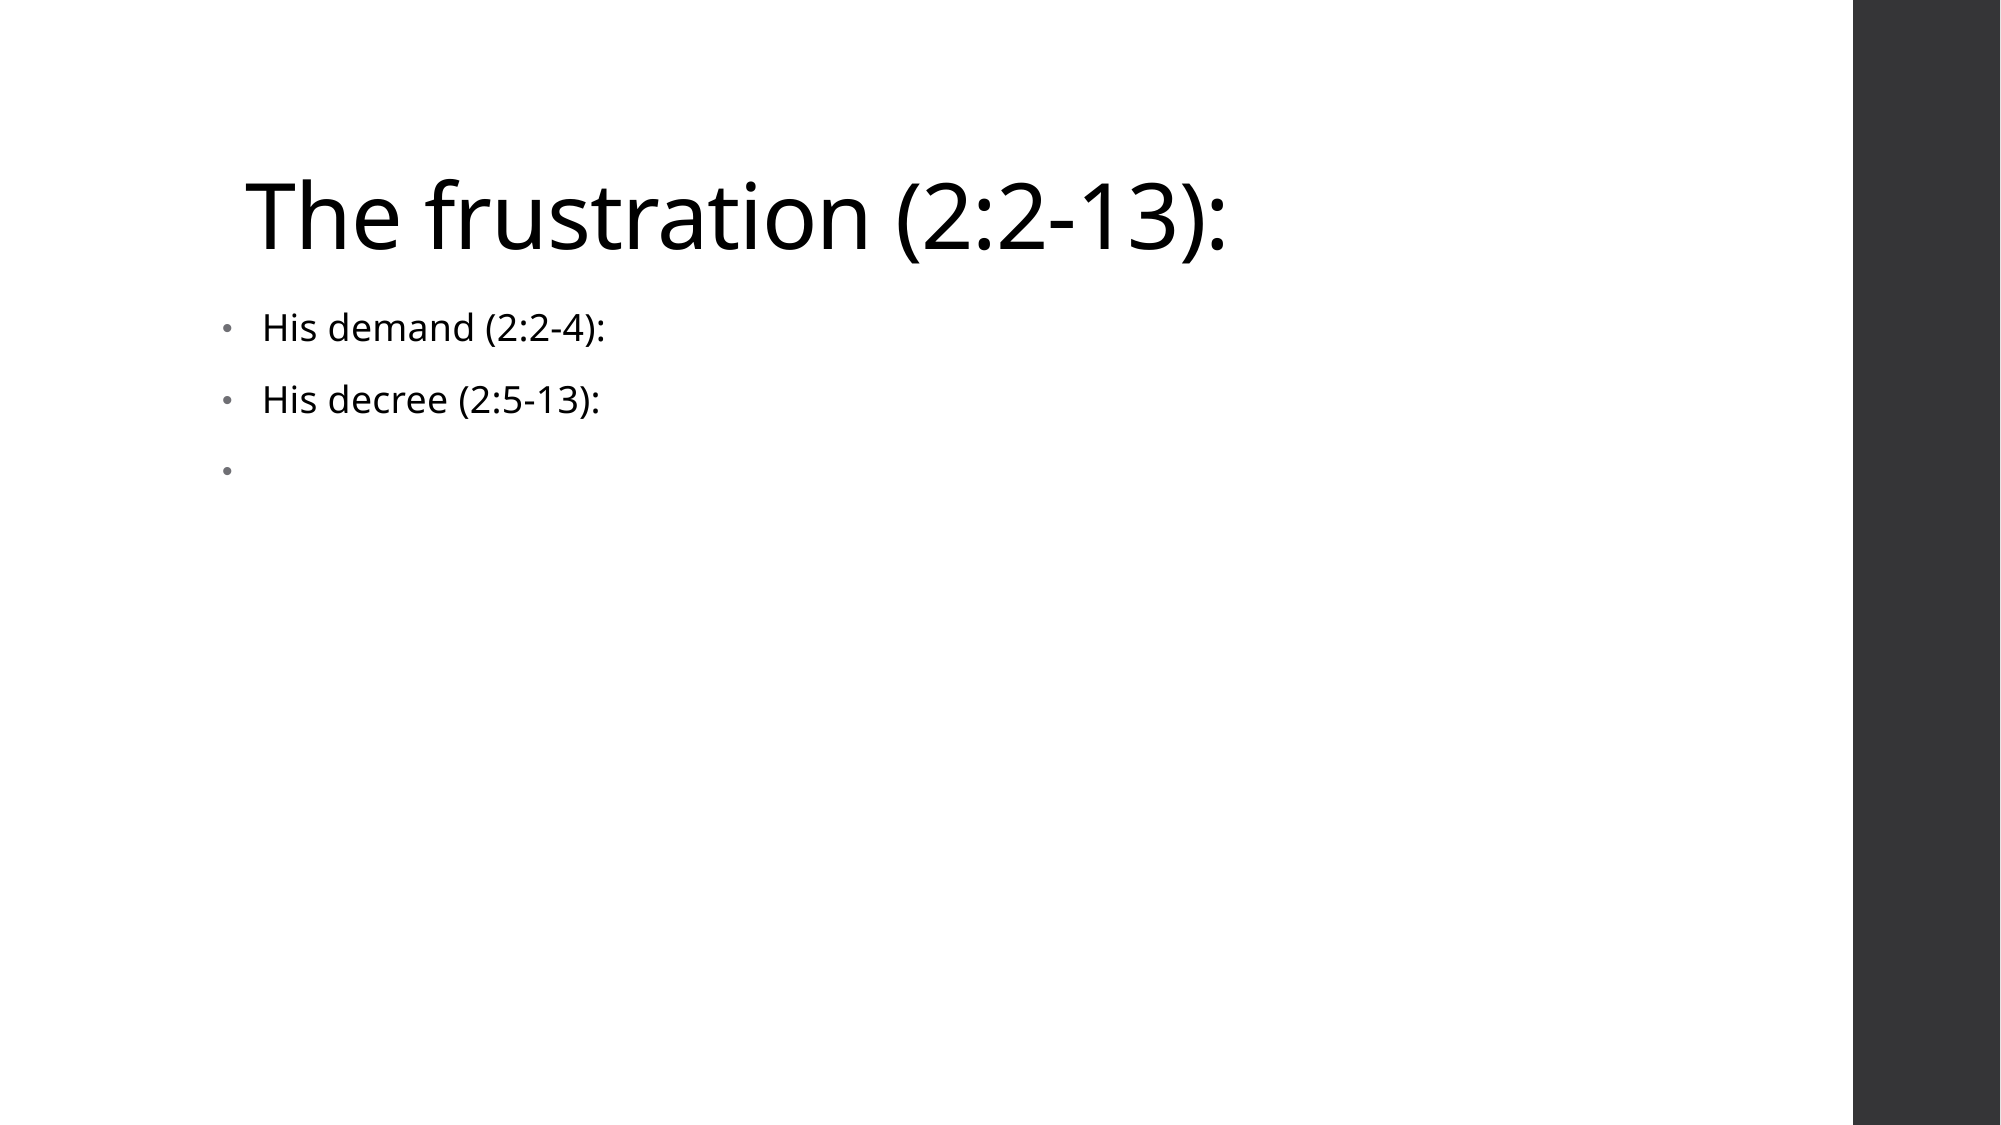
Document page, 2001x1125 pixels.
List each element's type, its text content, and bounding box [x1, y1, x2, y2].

list His demand (2:2-4): His decree (2:5-13): [206, 299, 1617, 1014]
title The frustration (2:2-13): [206, 60, 1797, 278]
